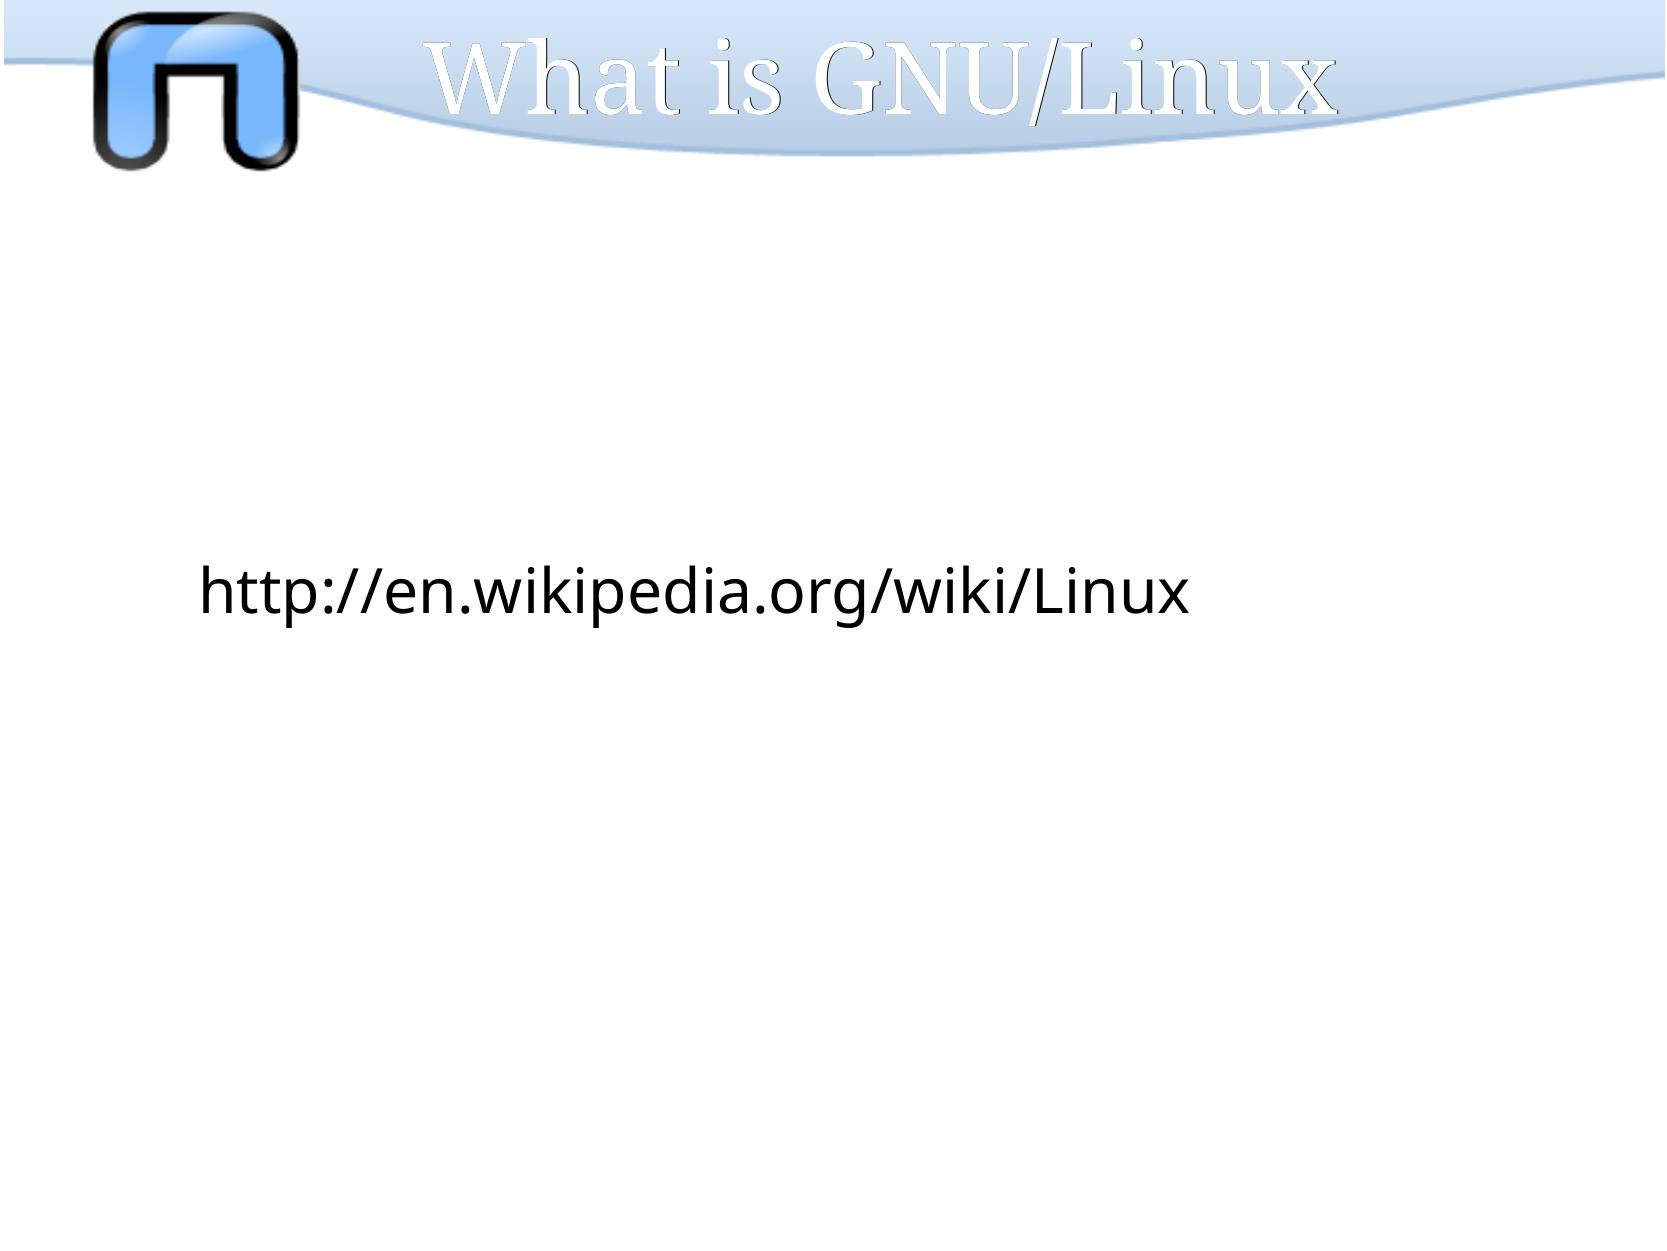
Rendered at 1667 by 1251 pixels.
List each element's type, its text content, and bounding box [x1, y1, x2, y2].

title http://en.wikipedia.org/wiki/Linux [198, 365, 1540, 814]
picture [0, 0, 1667, 1251]
text_box What is GNU/Linux [407, 0, 1443, 168]
